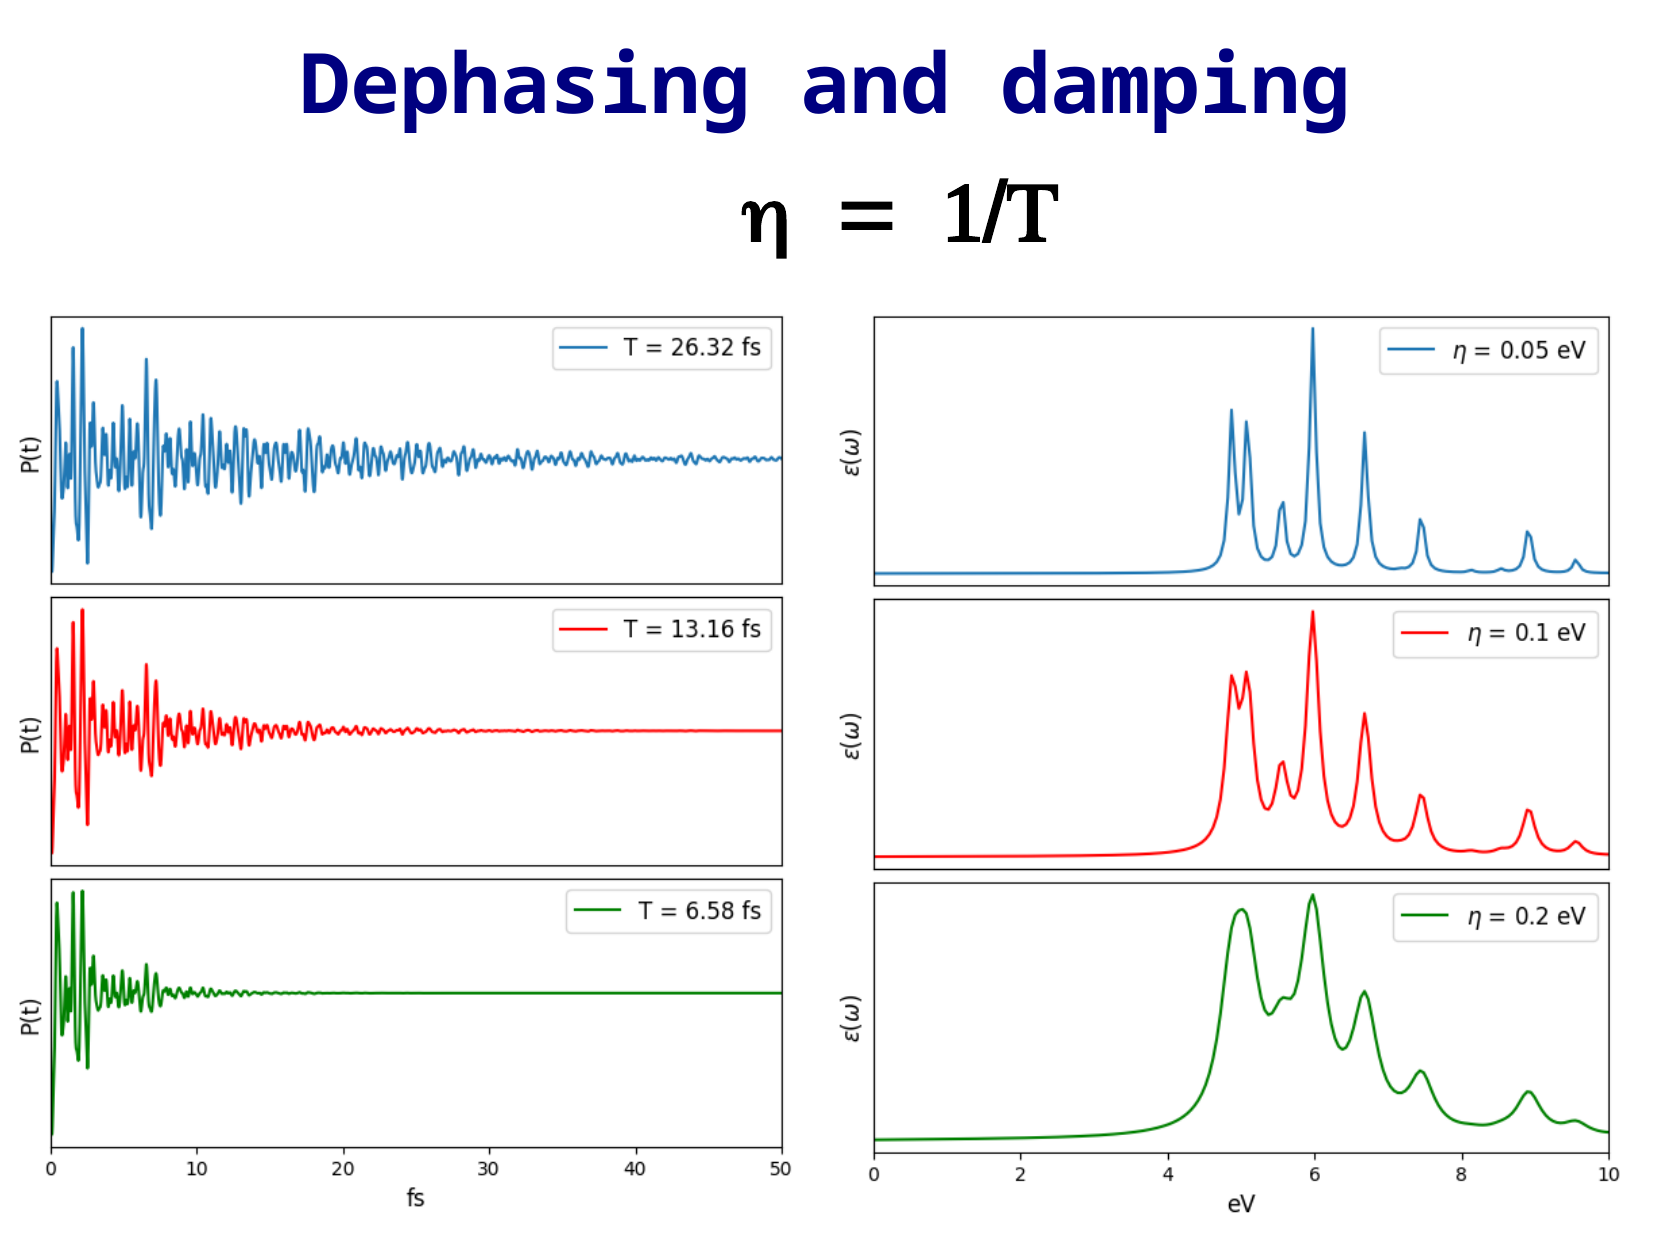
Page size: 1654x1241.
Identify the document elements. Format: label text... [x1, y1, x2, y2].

picture [825, 299, 1633, 1231]
picture [5, 299, 806, 1224]
title Dephasing and damping [60, 0, 1641, 178]
text_box h = 1/T [705, 141, 1096, 301]
